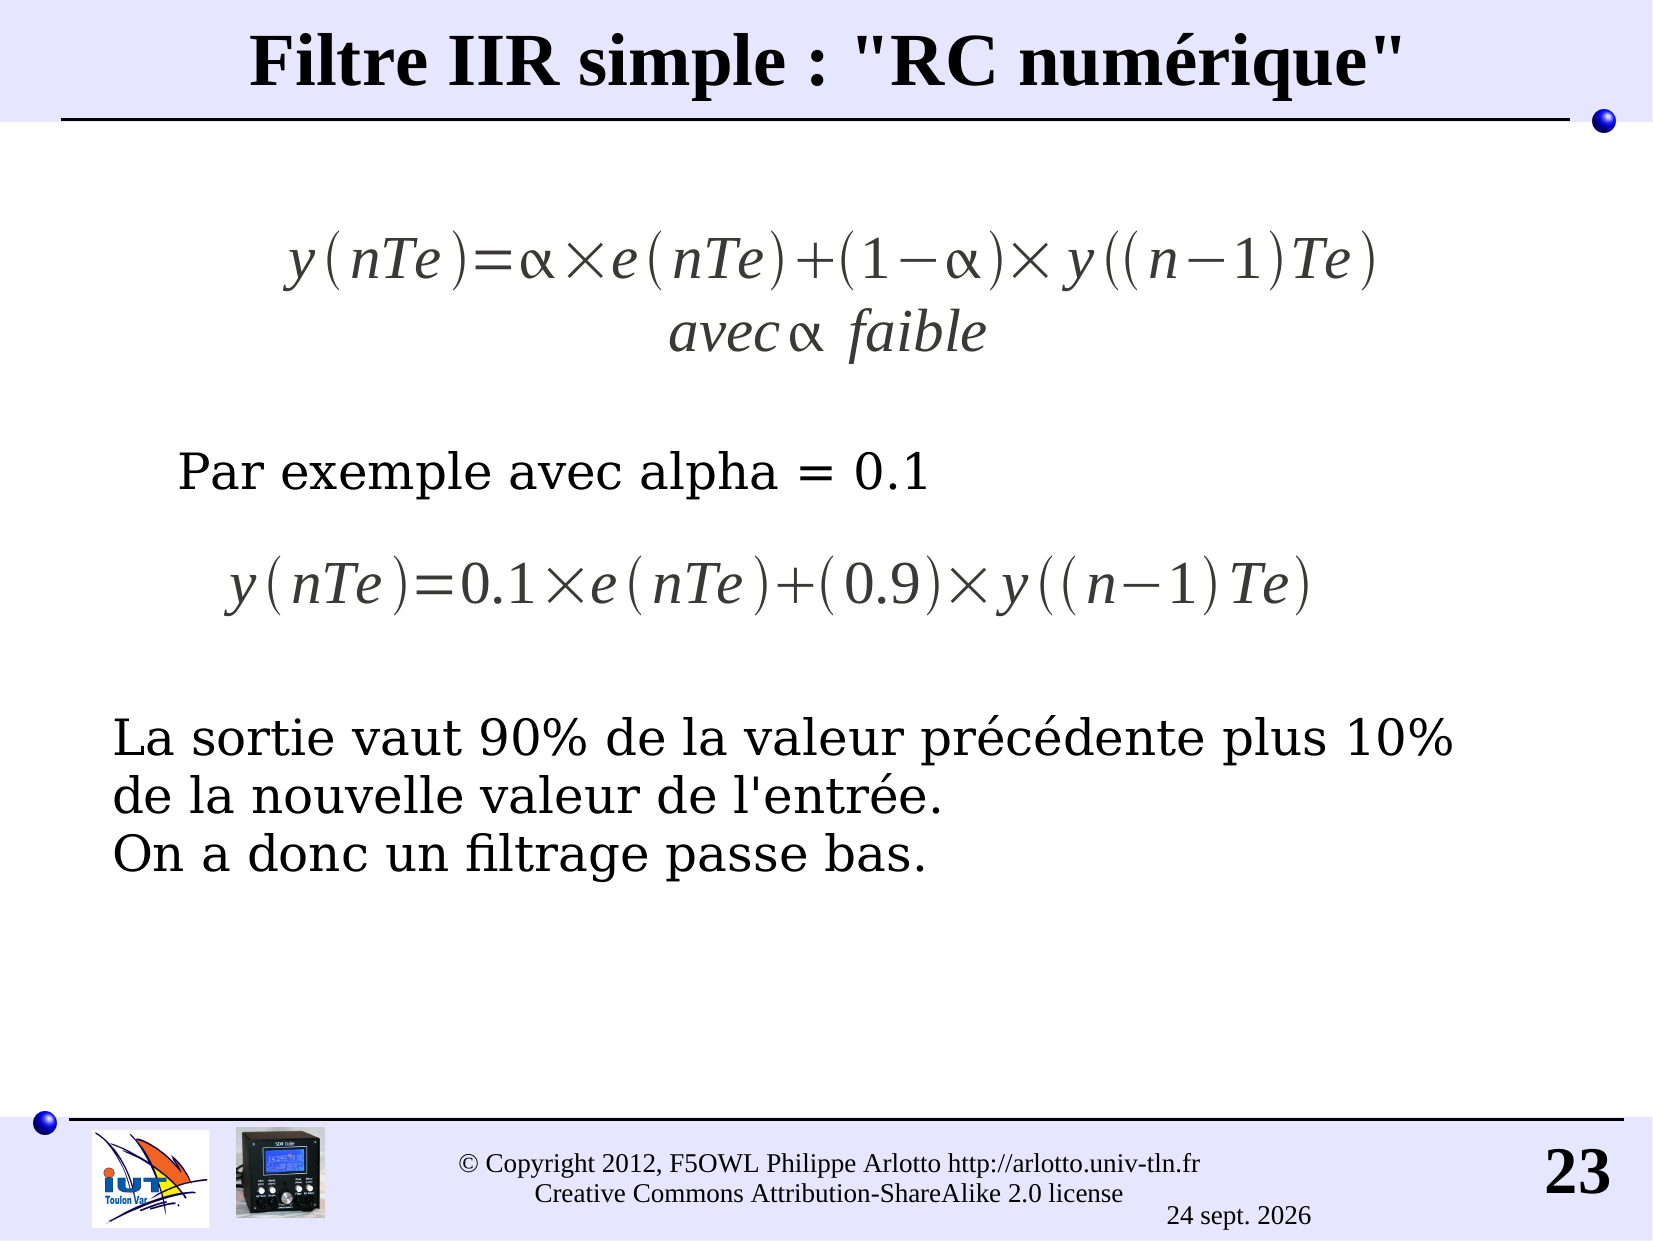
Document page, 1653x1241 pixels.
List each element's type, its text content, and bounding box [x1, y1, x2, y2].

chart [206, 550, 1329, 621]
chart [265, 225, 1392, 367]
picture [236, 1127, 325, 1218]
title Filtre IIR simple : "RC numérique" [95, 11, 1585, 110]
text_box La sortie vaut 90% de la valeur précédente plus 10% de la nouvelle valeur de l'entrée. On a donc un filtrage passe bas. [112, 708, 1457, 884]
text_box Par exemple avec alpha = 0.1 [177, 442, 934, 502]
